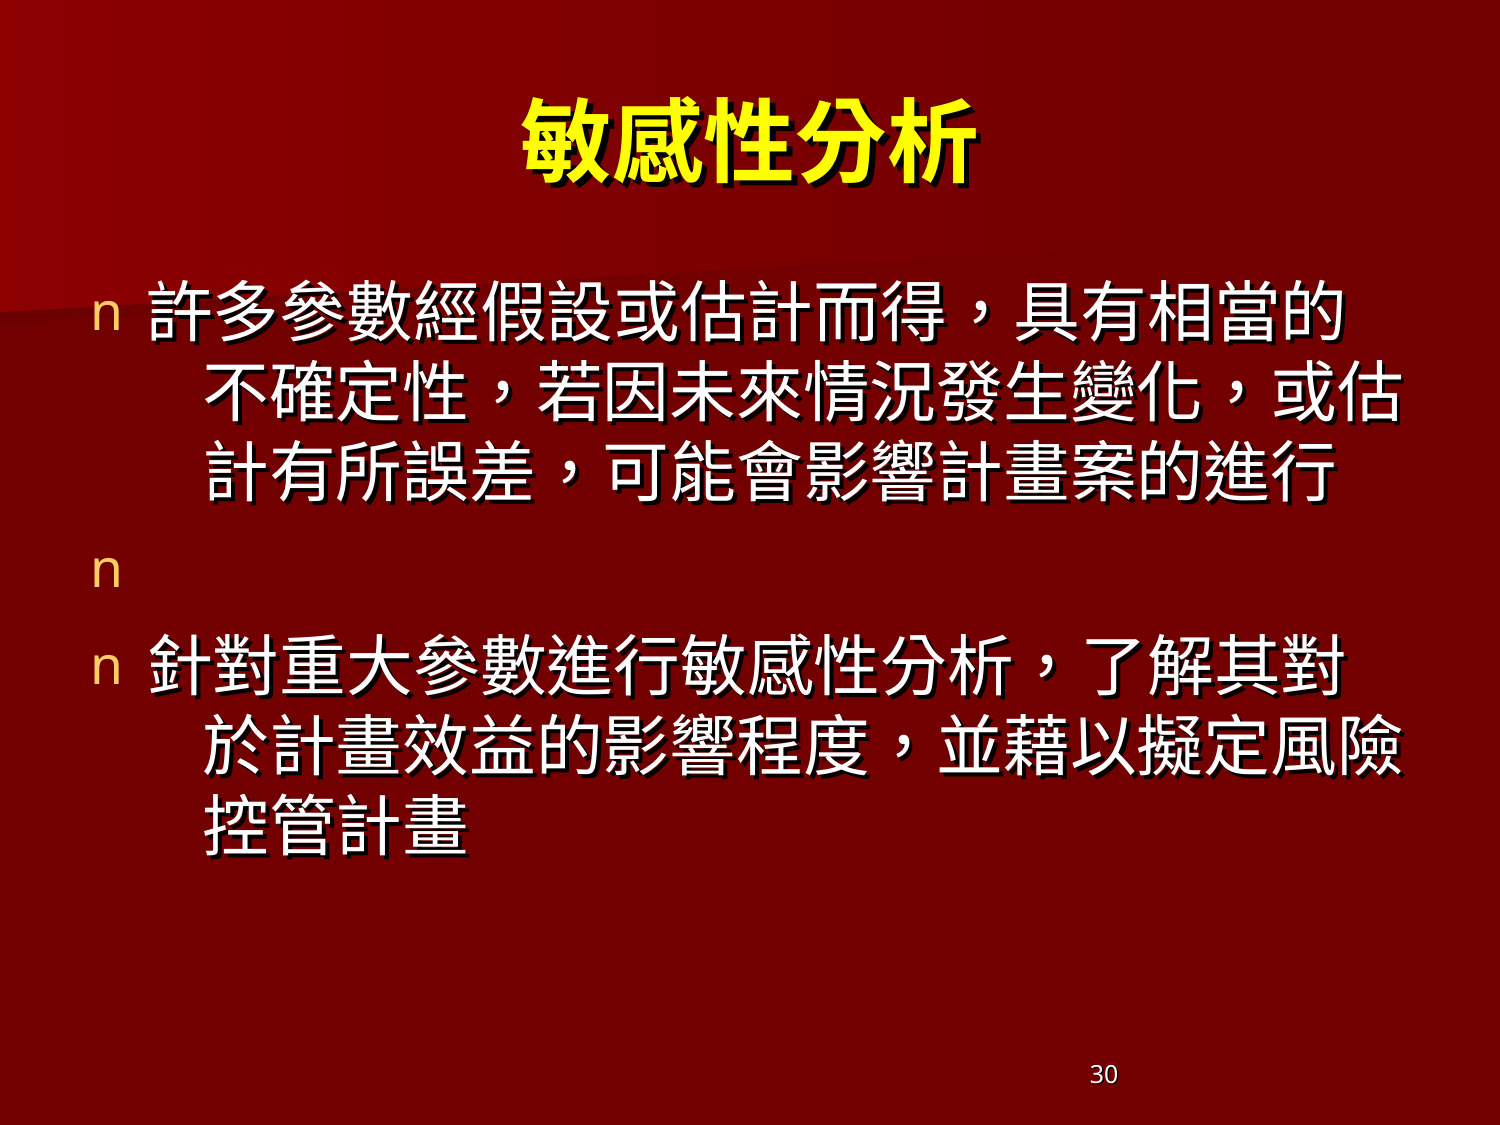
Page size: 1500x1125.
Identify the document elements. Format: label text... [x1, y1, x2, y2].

list 許多參數經假設或估計而得，具有相當的不確定性，若因未來情況發生變化，或估計有所誤差，可能會影響計畫案的進行 針對重大參數進行敏感性分析，了解其對於計畫效益的影響程度，並藉以擬定風險控管計畫 [75, 262, 1426, 1000]
text_box [1074, 1025, 1426, 1101]
title 敏感性分析 [75, 45, 1426, 233]
